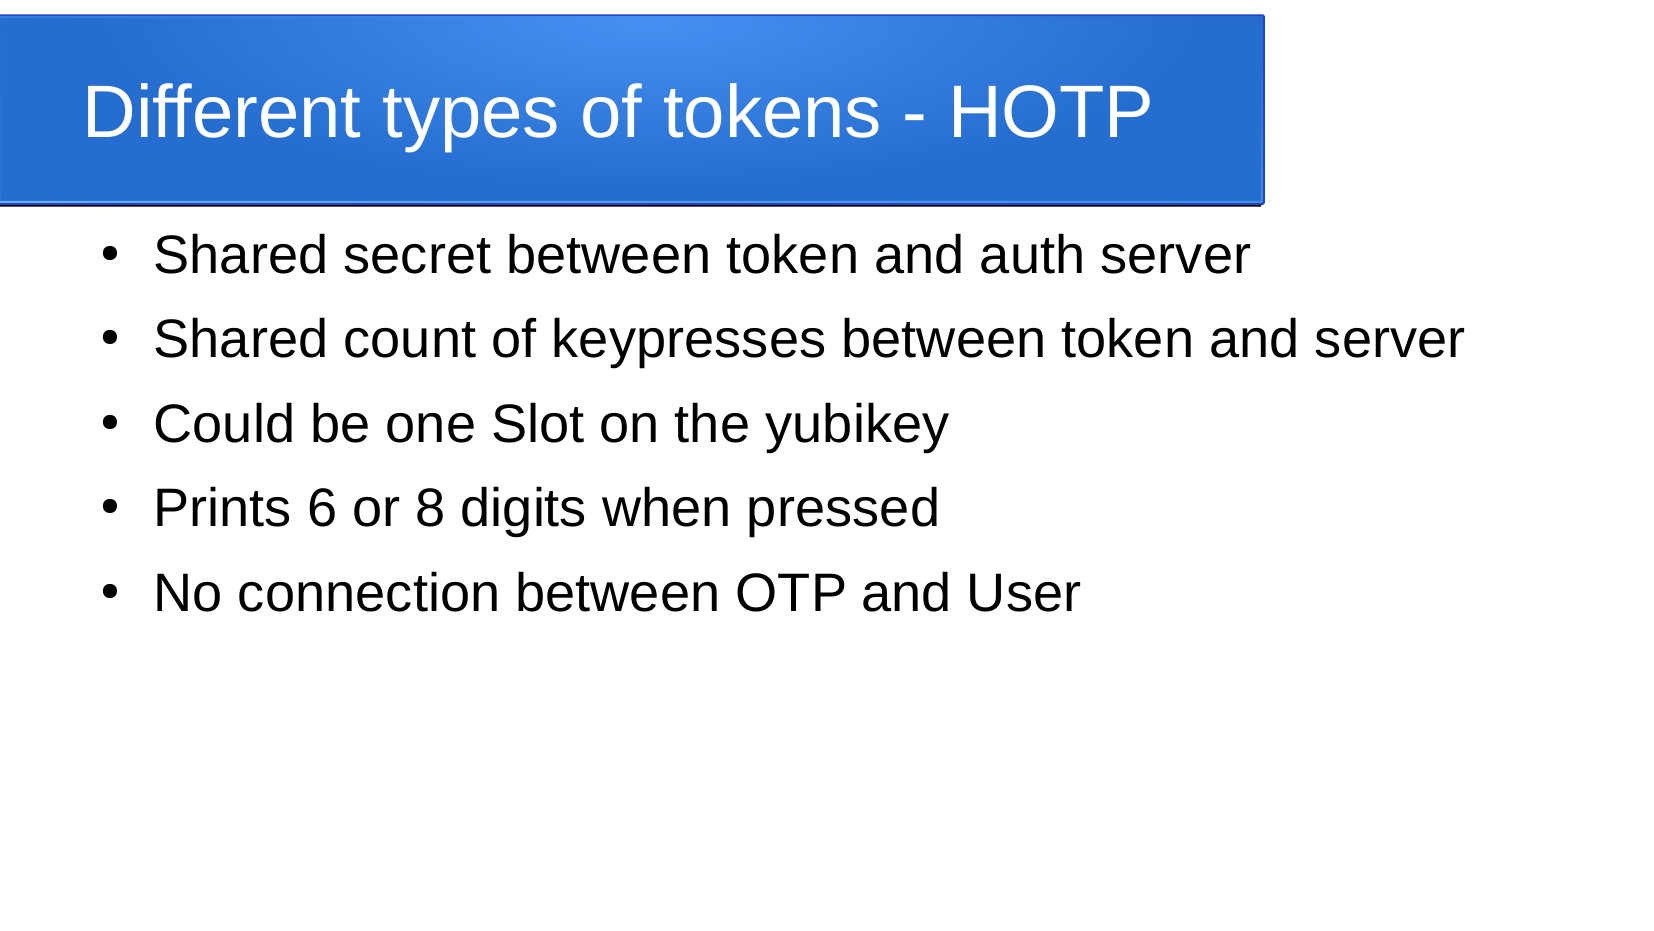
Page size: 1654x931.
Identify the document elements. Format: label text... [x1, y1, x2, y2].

list Shared secret between token and auth server Shared count of keypresses between token and server Could be one Slot on the yubikey Prints 6 or 8 digits when pressed No connection between OTP and User [82, 224, 1571, 863]
title Different types of tokens - HOTP [82, 35, 1235, 189]
